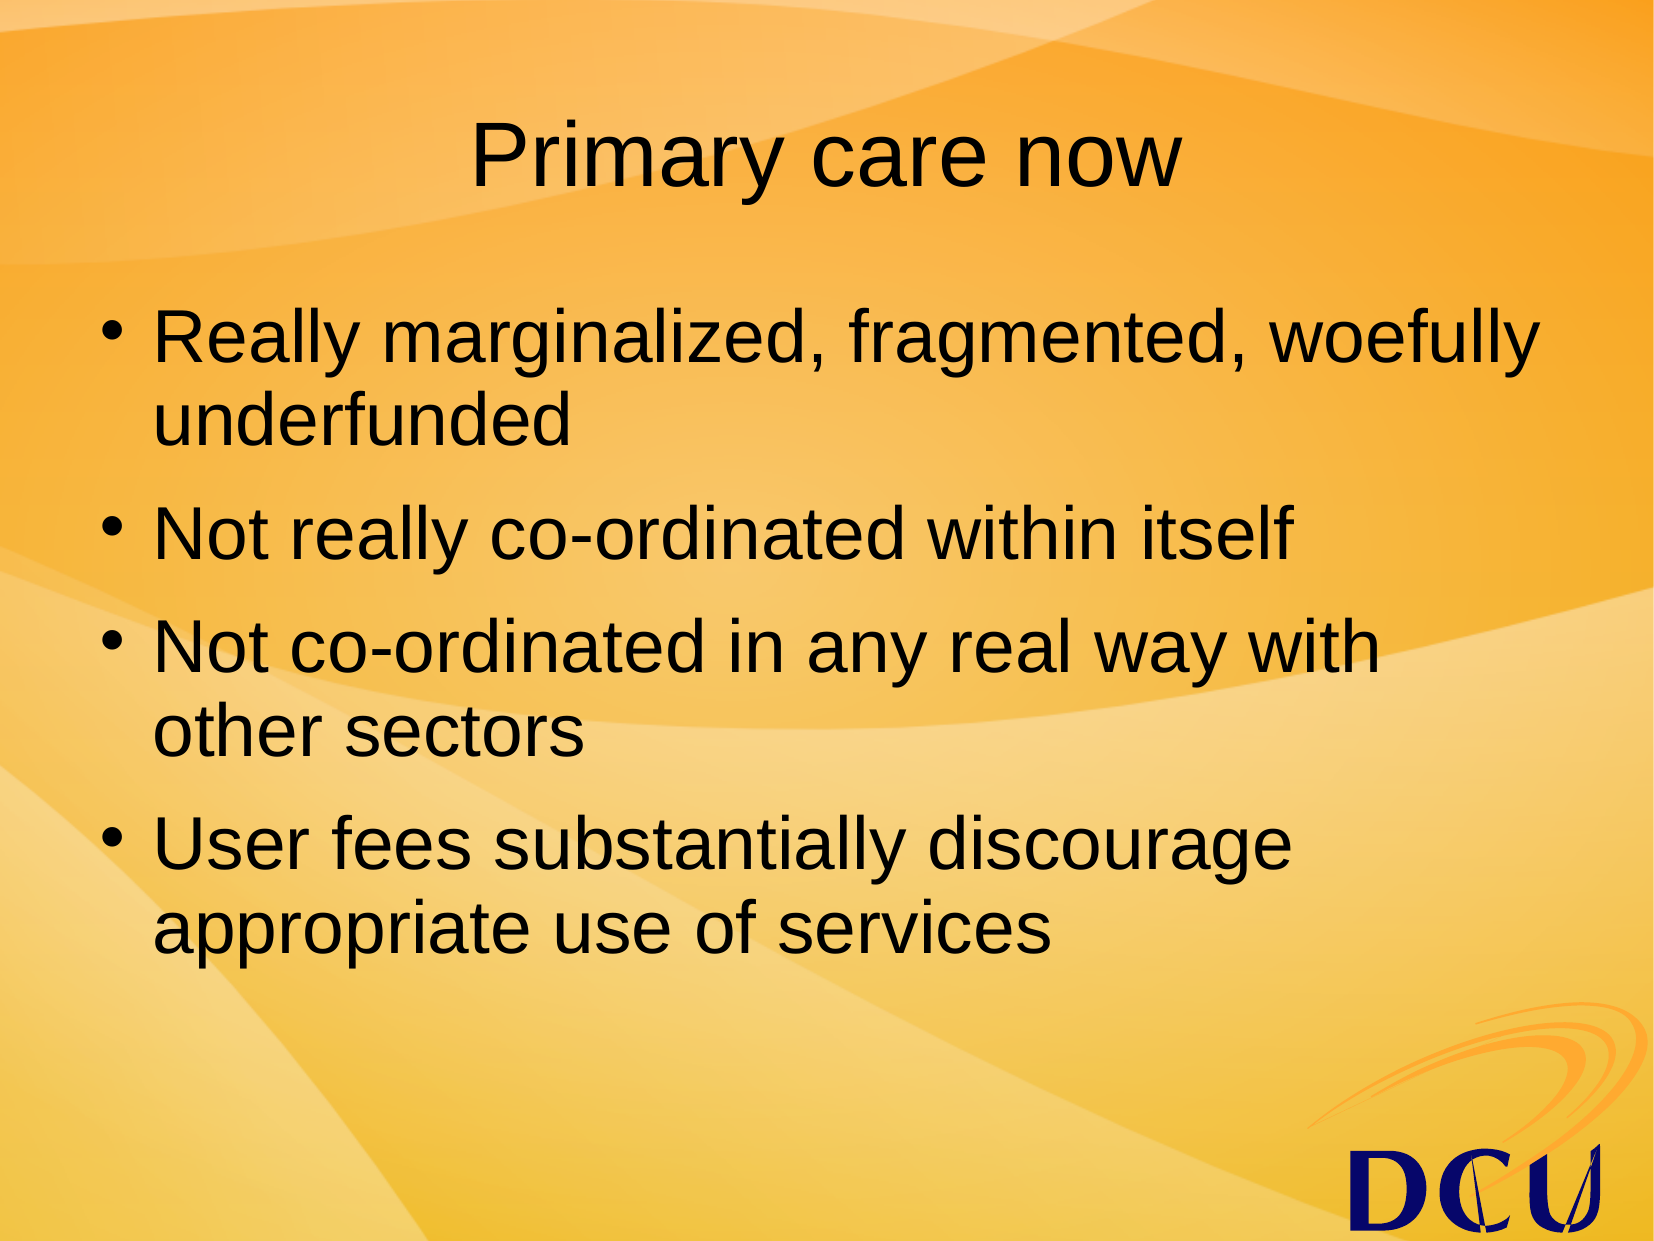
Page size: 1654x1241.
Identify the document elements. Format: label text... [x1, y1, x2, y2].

picture [0, 0, 1654, 1241]
list Really marginalized, fragmented, woefully underfunded Not really co-ordinated within itself Not co-ordinated in any real way with other sectors User fees substantially discourage appropriate use of services [82, 290, 1571, 1094]
title Primary care now [82, 56, 1571, 249]
